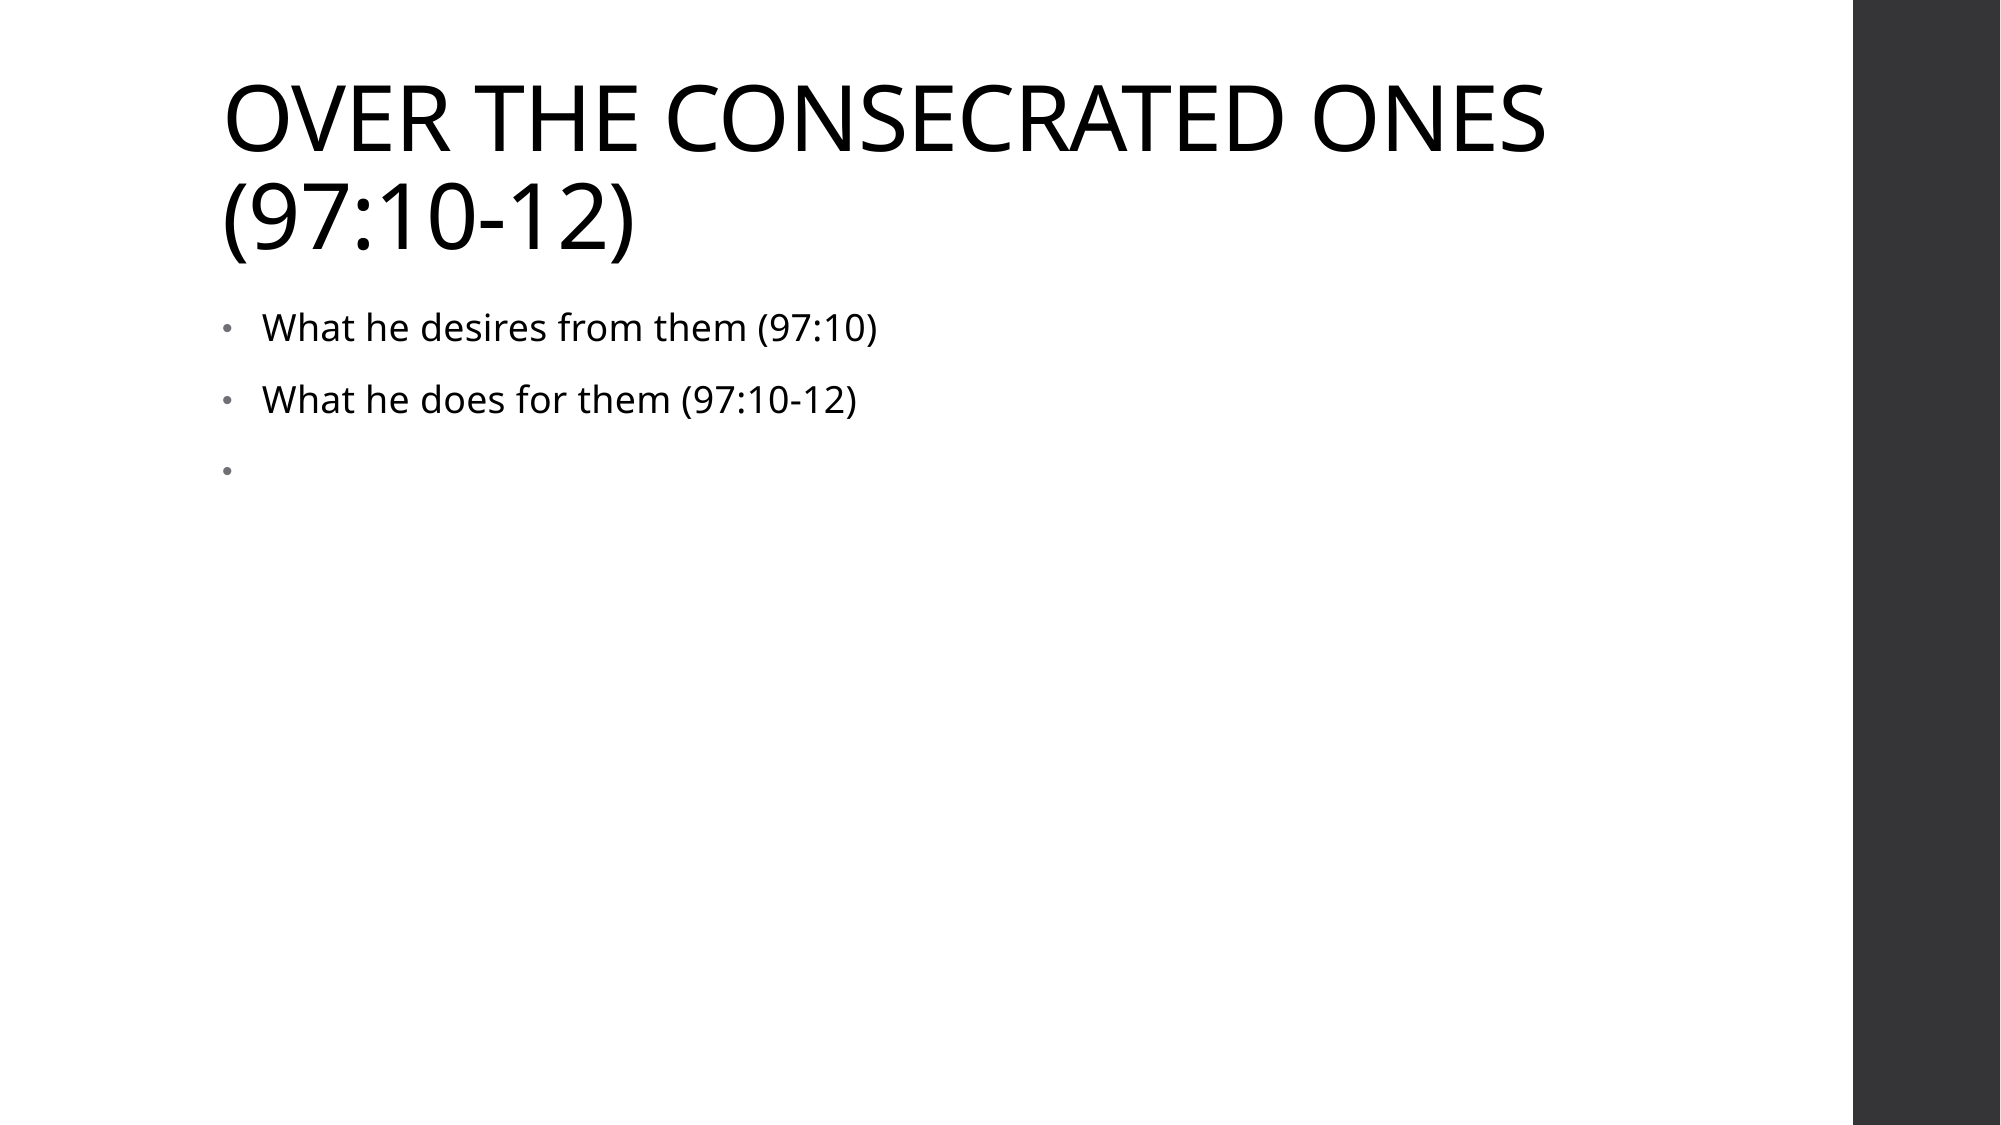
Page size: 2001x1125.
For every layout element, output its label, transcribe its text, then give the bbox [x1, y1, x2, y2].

list What he desires from them (97:10) What he does for them (97:10-12) [206, 299, 1617, 1014]
title OVER THE CONSECRATED ONES (97:10-12) [206, 60, 1797, 278]
